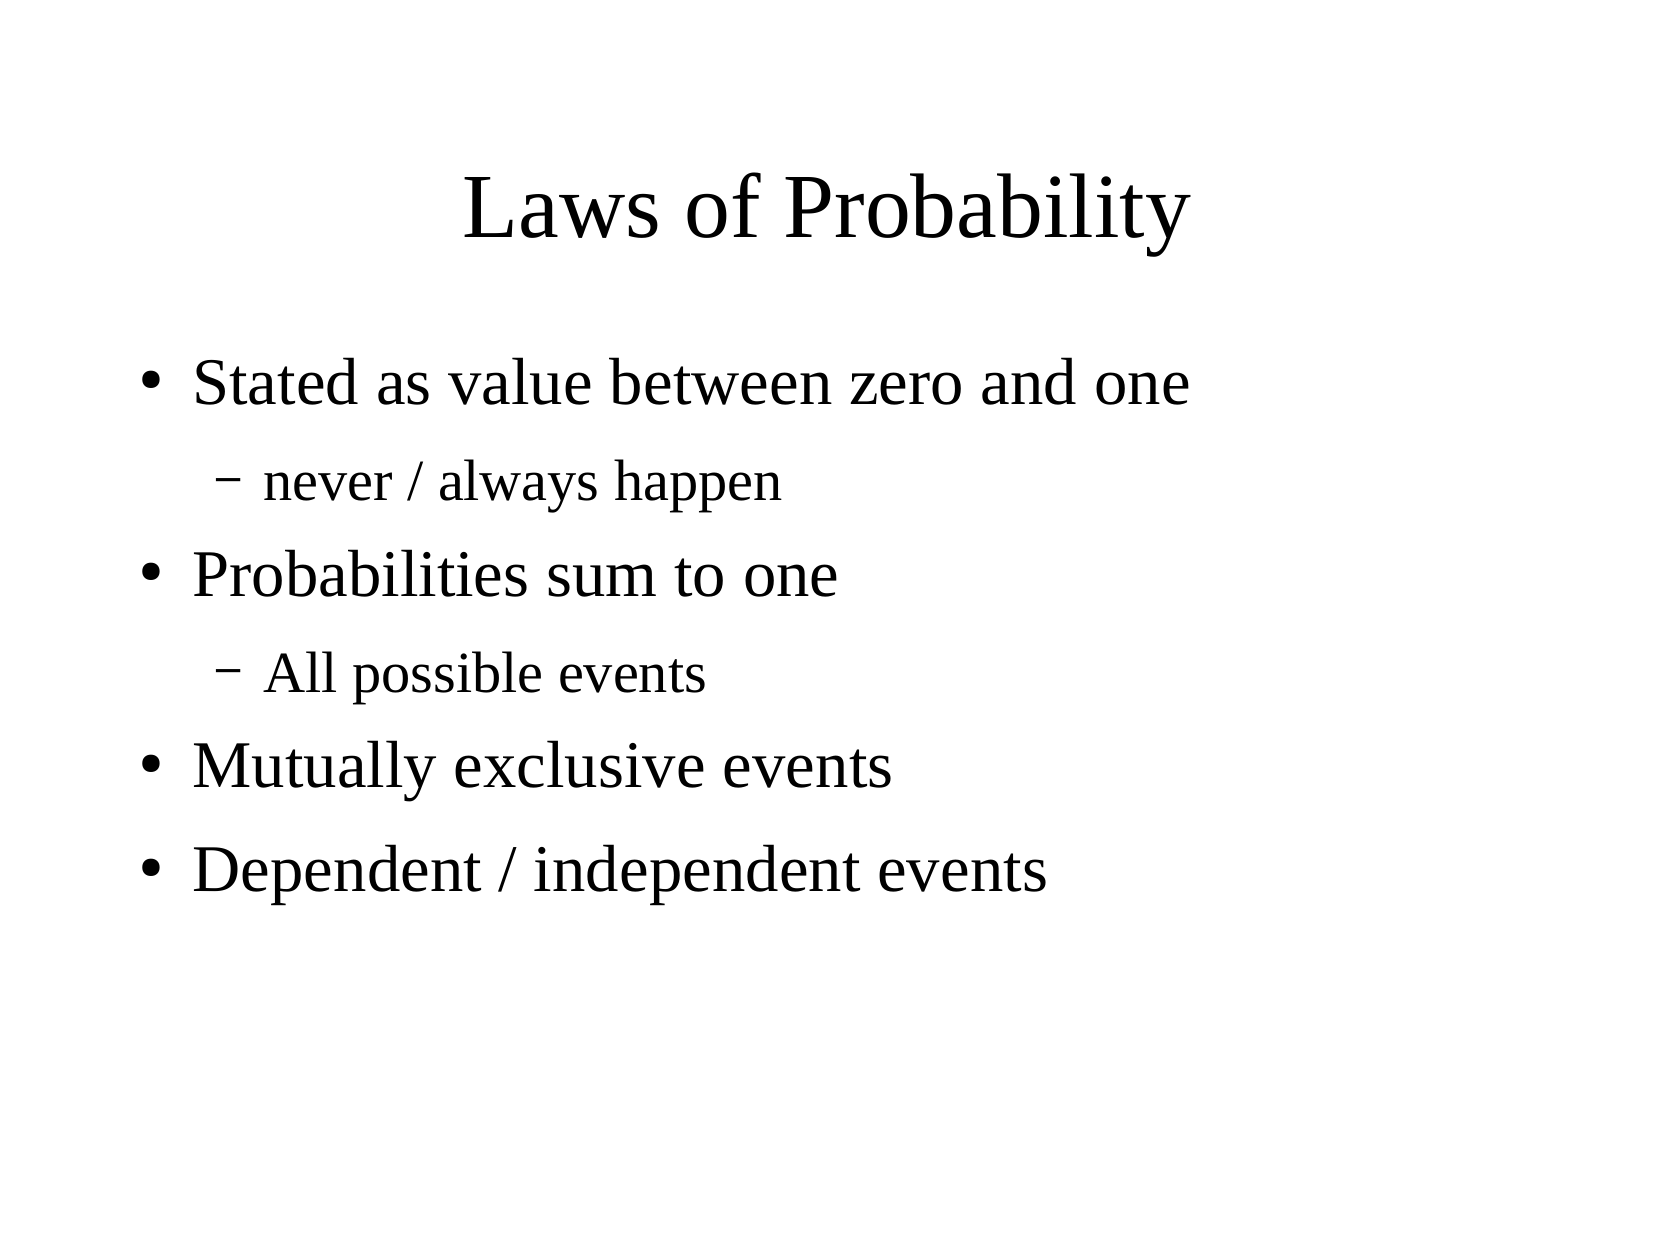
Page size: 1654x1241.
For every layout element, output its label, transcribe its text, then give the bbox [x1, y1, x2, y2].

title Laws of Probability [121, 102, 1534, 311]
list Stated as value between zero and one never / always happen Probabilities sum to one All possible events Mutually exclusive events Dependent / independent events [121, 344, 1534, 1127]
